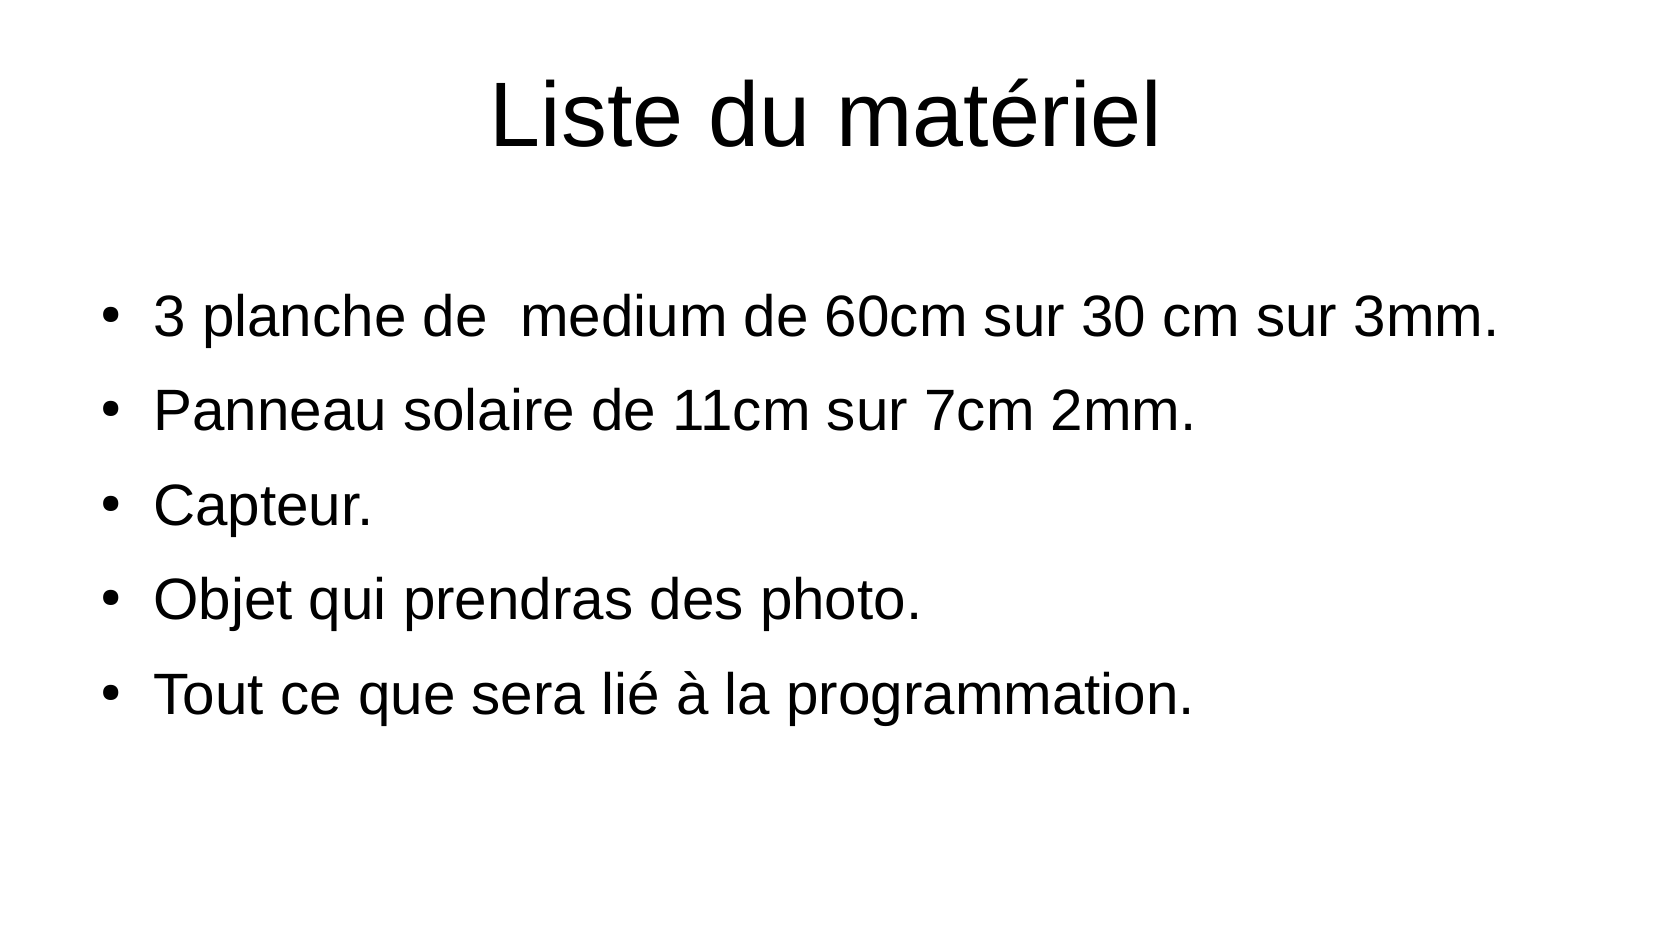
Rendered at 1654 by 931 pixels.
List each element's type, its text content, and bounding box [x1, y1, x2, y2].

title Liste du matériel [82, 37, 1571, 193]
list 3 planche de medium de 60cm sur 30 cm sur 3mm. Panneau solaire de 11cm sur 7cm 2mm. Capteur. Objet qui prendras des photo. Tout ce que sera lié à la programmation. [82, 283, 1571, 823]
